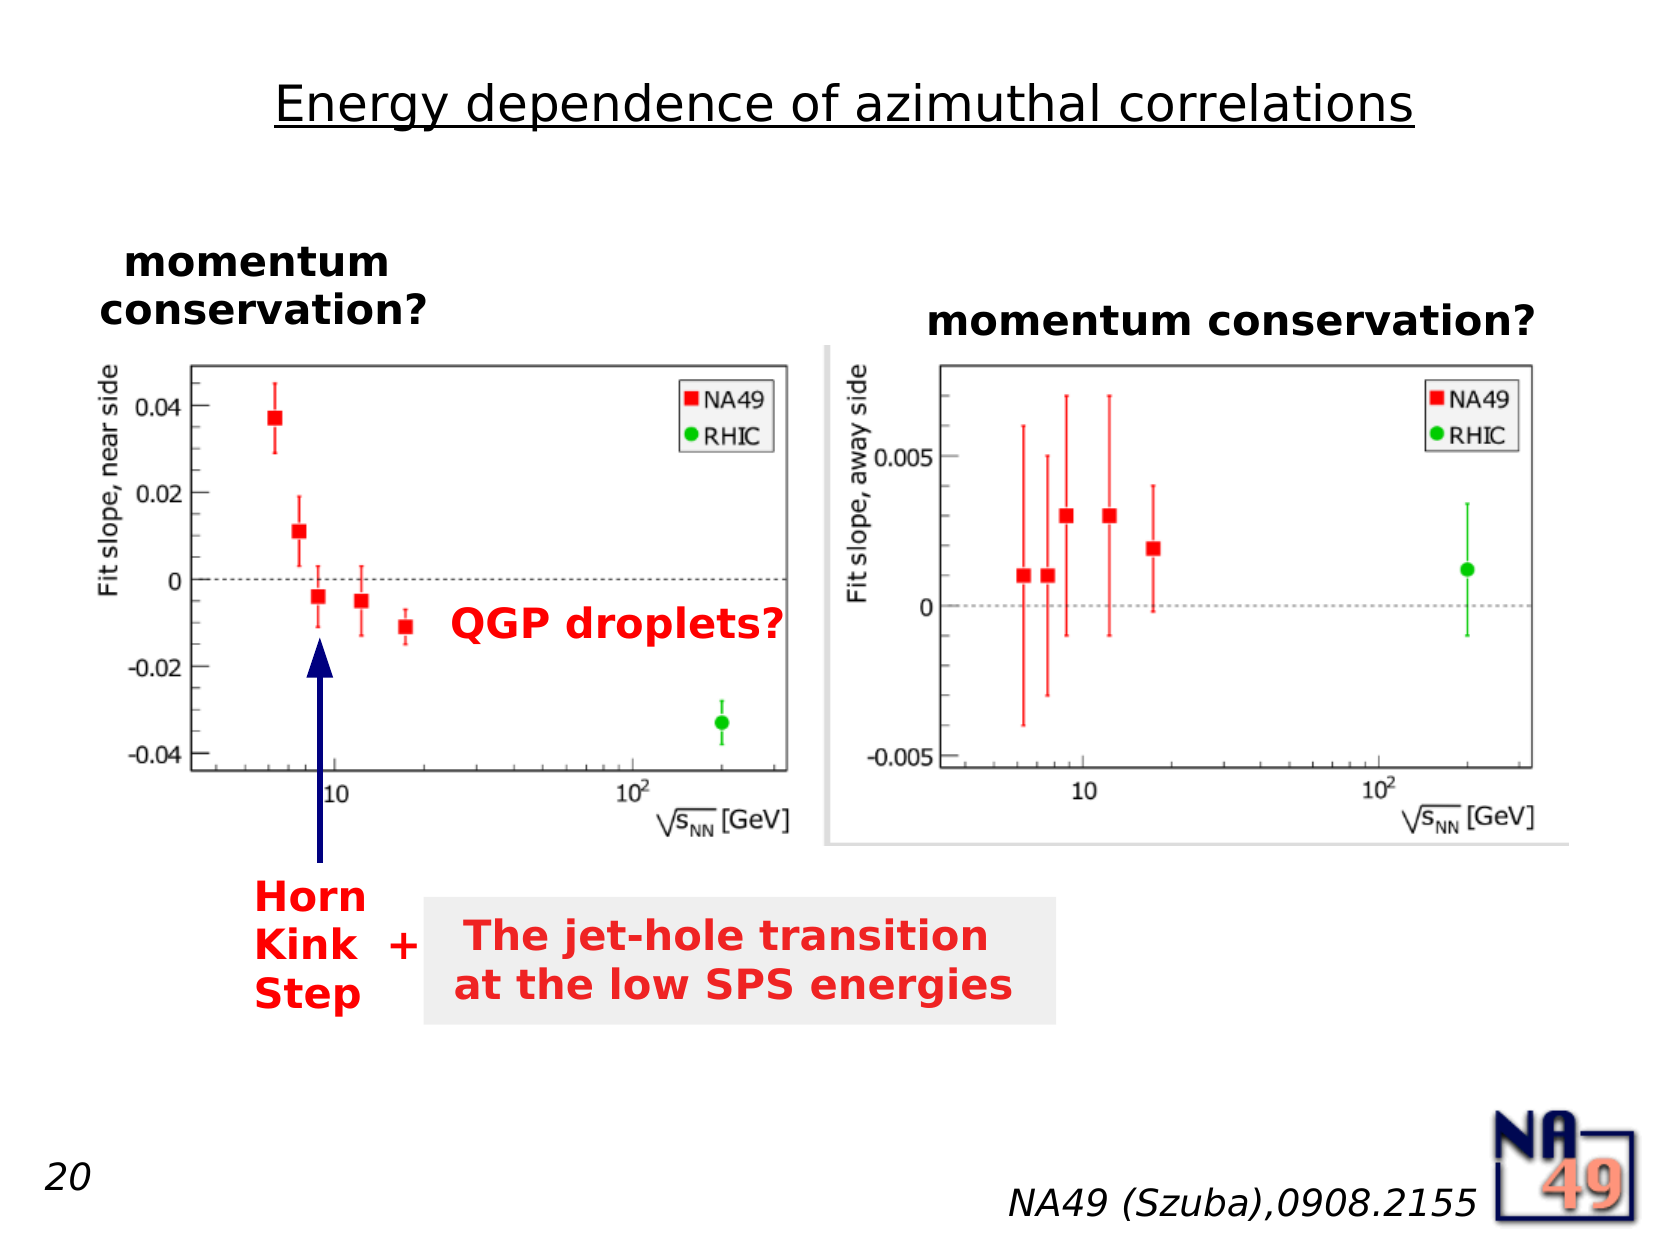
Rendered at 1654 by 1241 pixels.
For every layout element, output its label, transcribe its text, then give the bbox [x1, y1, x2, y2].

text_box Horn Kink + Step [253, 872, 422, 1019]
picture [1488, 1103, 1642, 1229]
text_box Energy dependence of azimuthal correlations [274, 75, 1417, 134]
text_box momentum conservation? [926, 296, 1538, 346]
text_box NA49 (Szuba),0908.2155 [1008, 1182, 1498, 1226]
picture [83, 345, 1569, 846]
text_box momentum conservation? [99, 237, 430, 335]
text_box [423, 896, 1057, 1025]
text_box QGP droplets? [450, 600, 786, 649]
